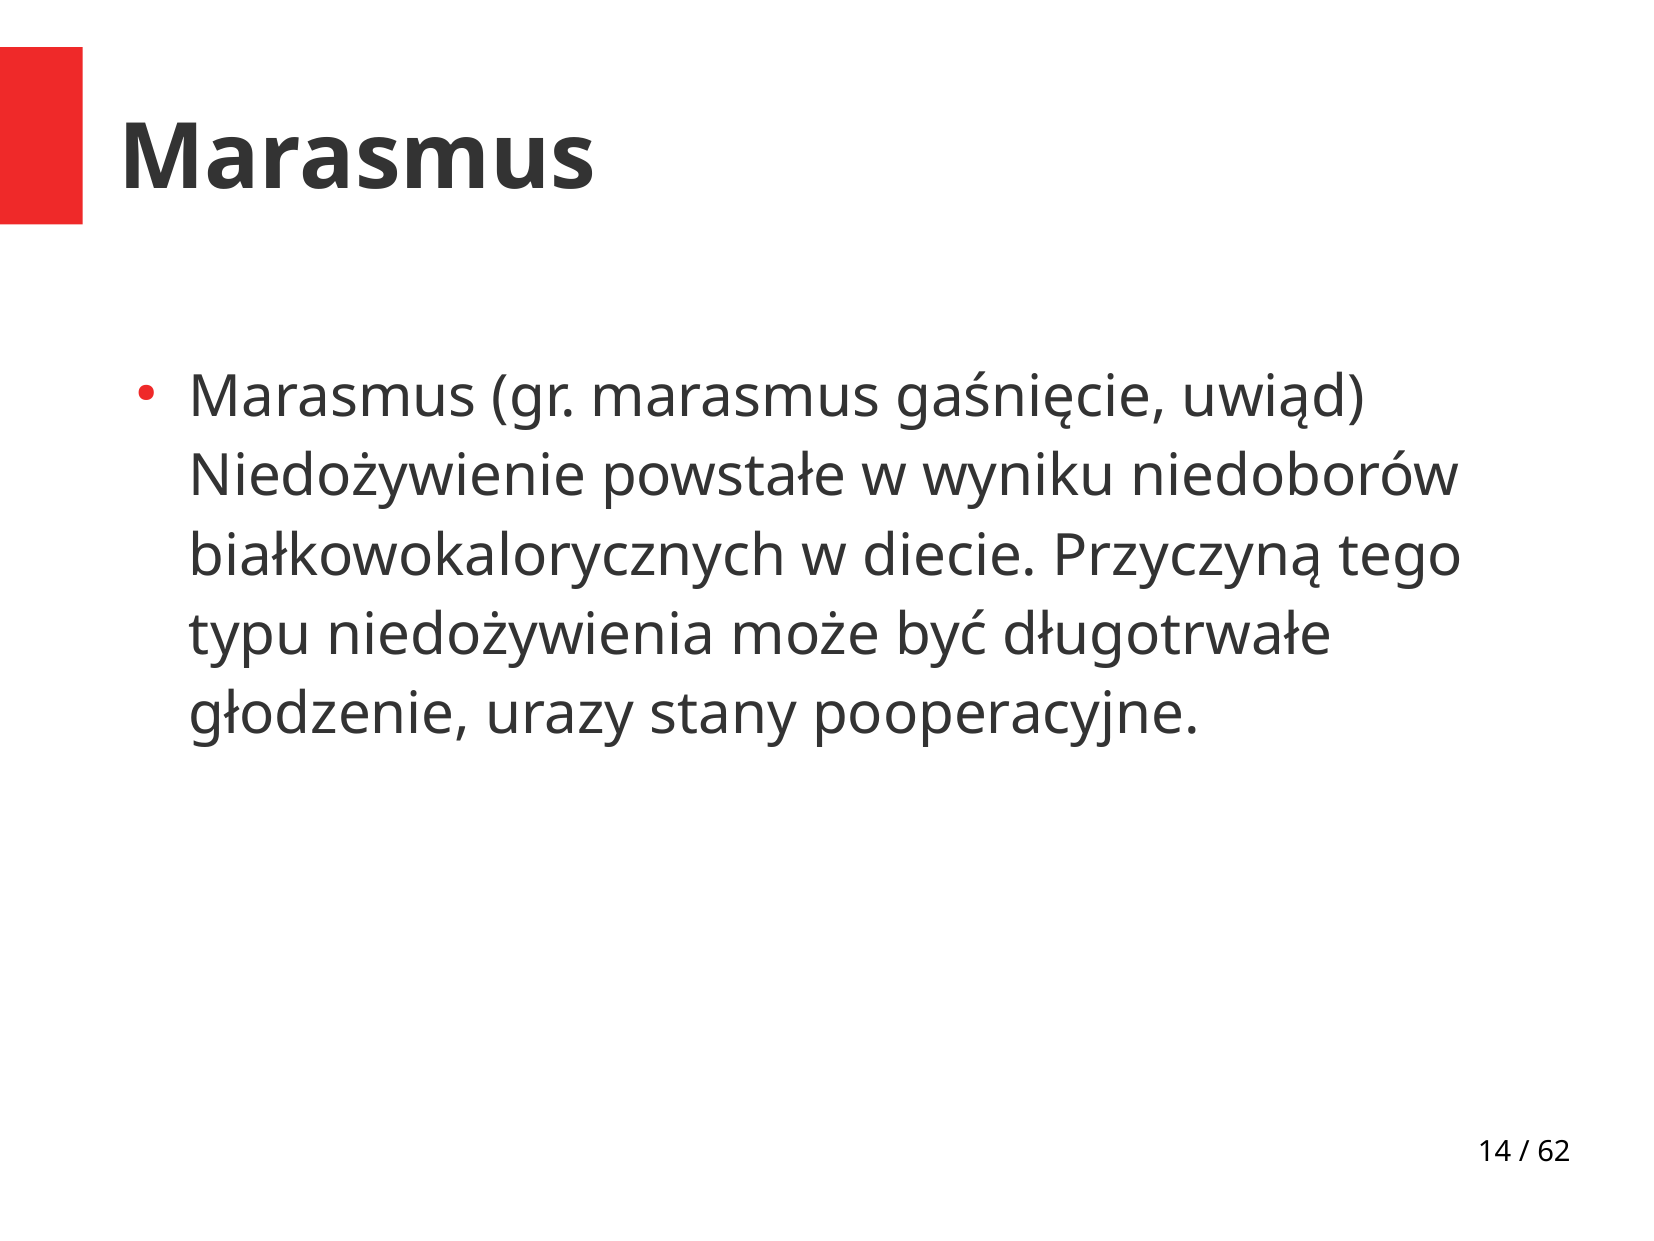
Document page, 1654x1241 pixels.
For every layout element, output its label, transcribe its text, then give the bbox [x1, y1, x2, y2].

title Marasmus [118, 49, 1571, 257]
list Marasmus (gr. marasmus gaśnięcie, uwiąd) Niedożywienie powstałe w wyniku niedoborów białkowokalorycznych w diecie. Przyczyną tego typu niedożywienia może być długotrwałe głodzenie, urazy stany pooperacyjne. [118, 354, 1536, 1074]
